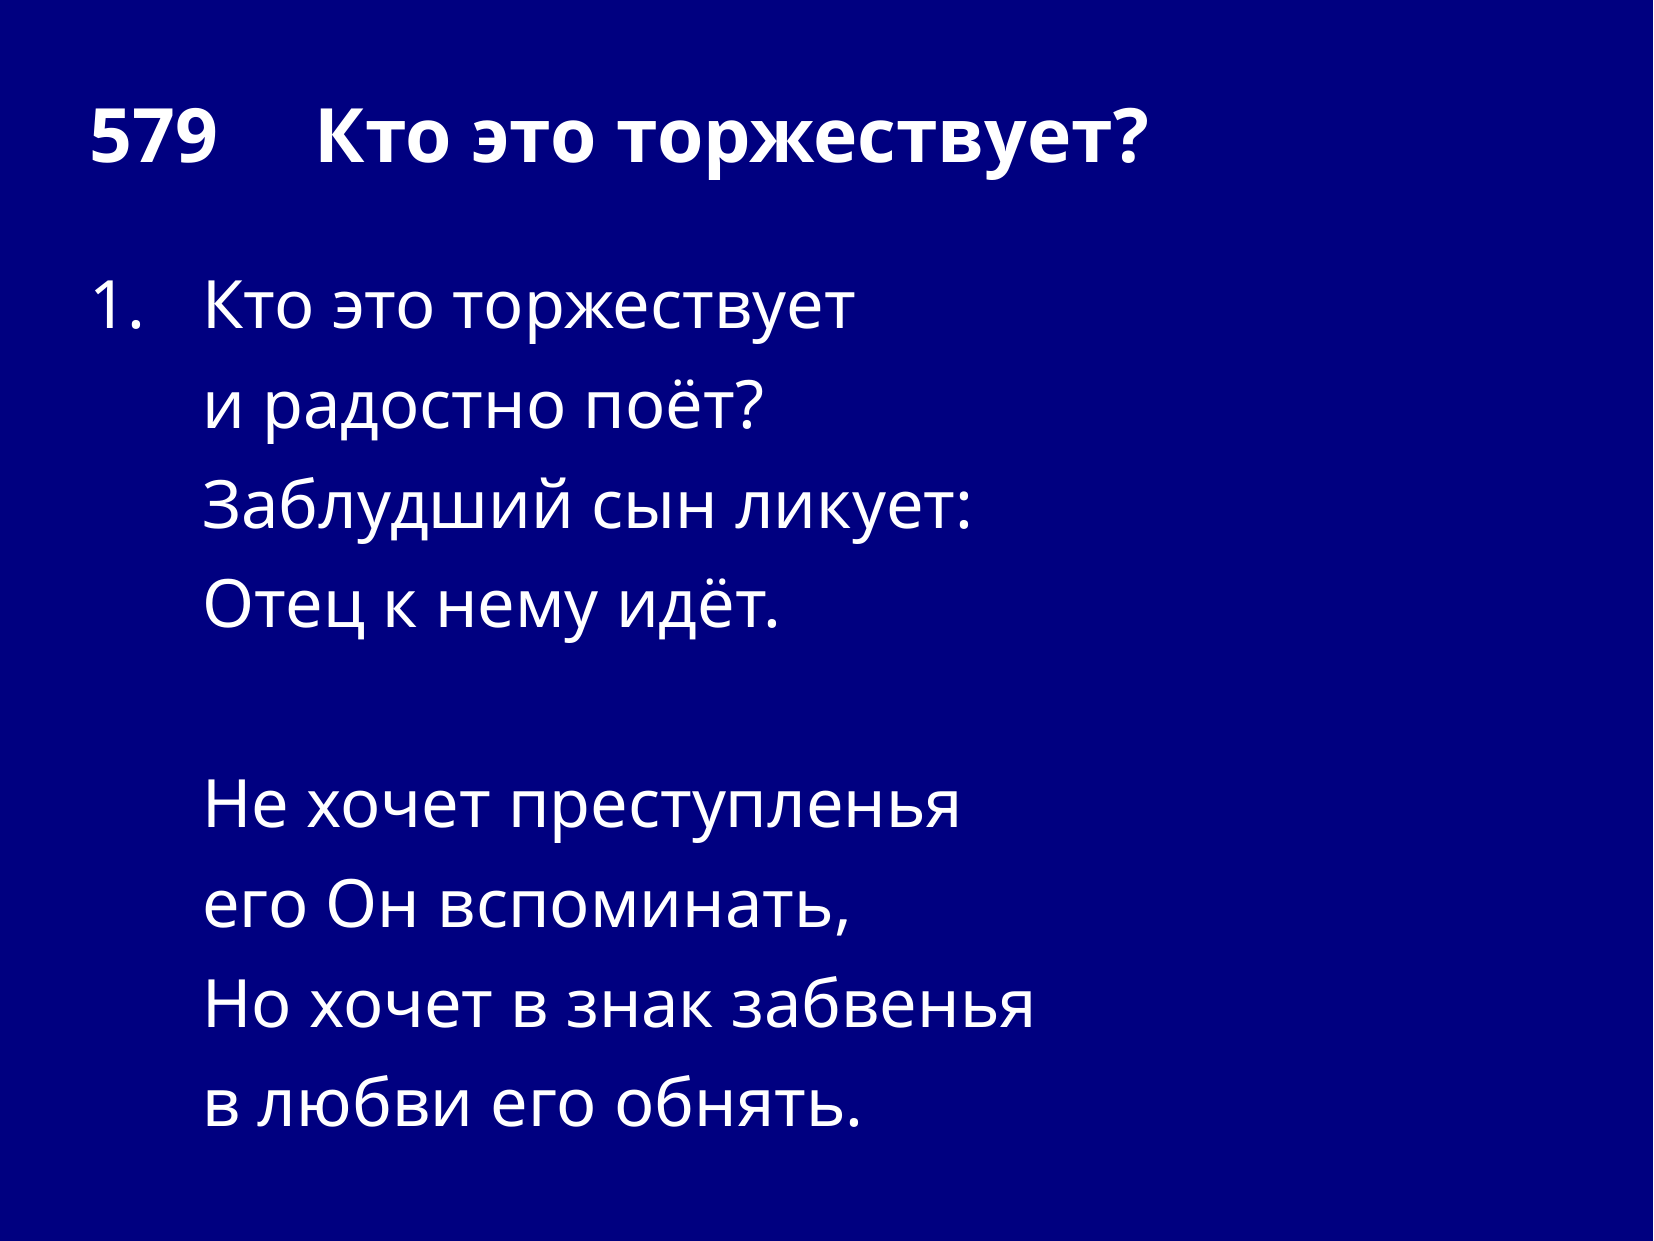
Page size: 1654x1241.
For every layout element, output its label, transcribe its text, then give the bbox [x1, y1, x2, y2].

text_box 1. Кто это торжествует и радостно поёт? Заблудший сын ликует: Отец к нему идёт. Не хочет преступленья его Он вспоминать, Но хочет в знак забвенья в любви его обнять. [75, 188, 1576, 1163]
text_box 579 Кто это торжествует? [75, 75, 1576, 188]
